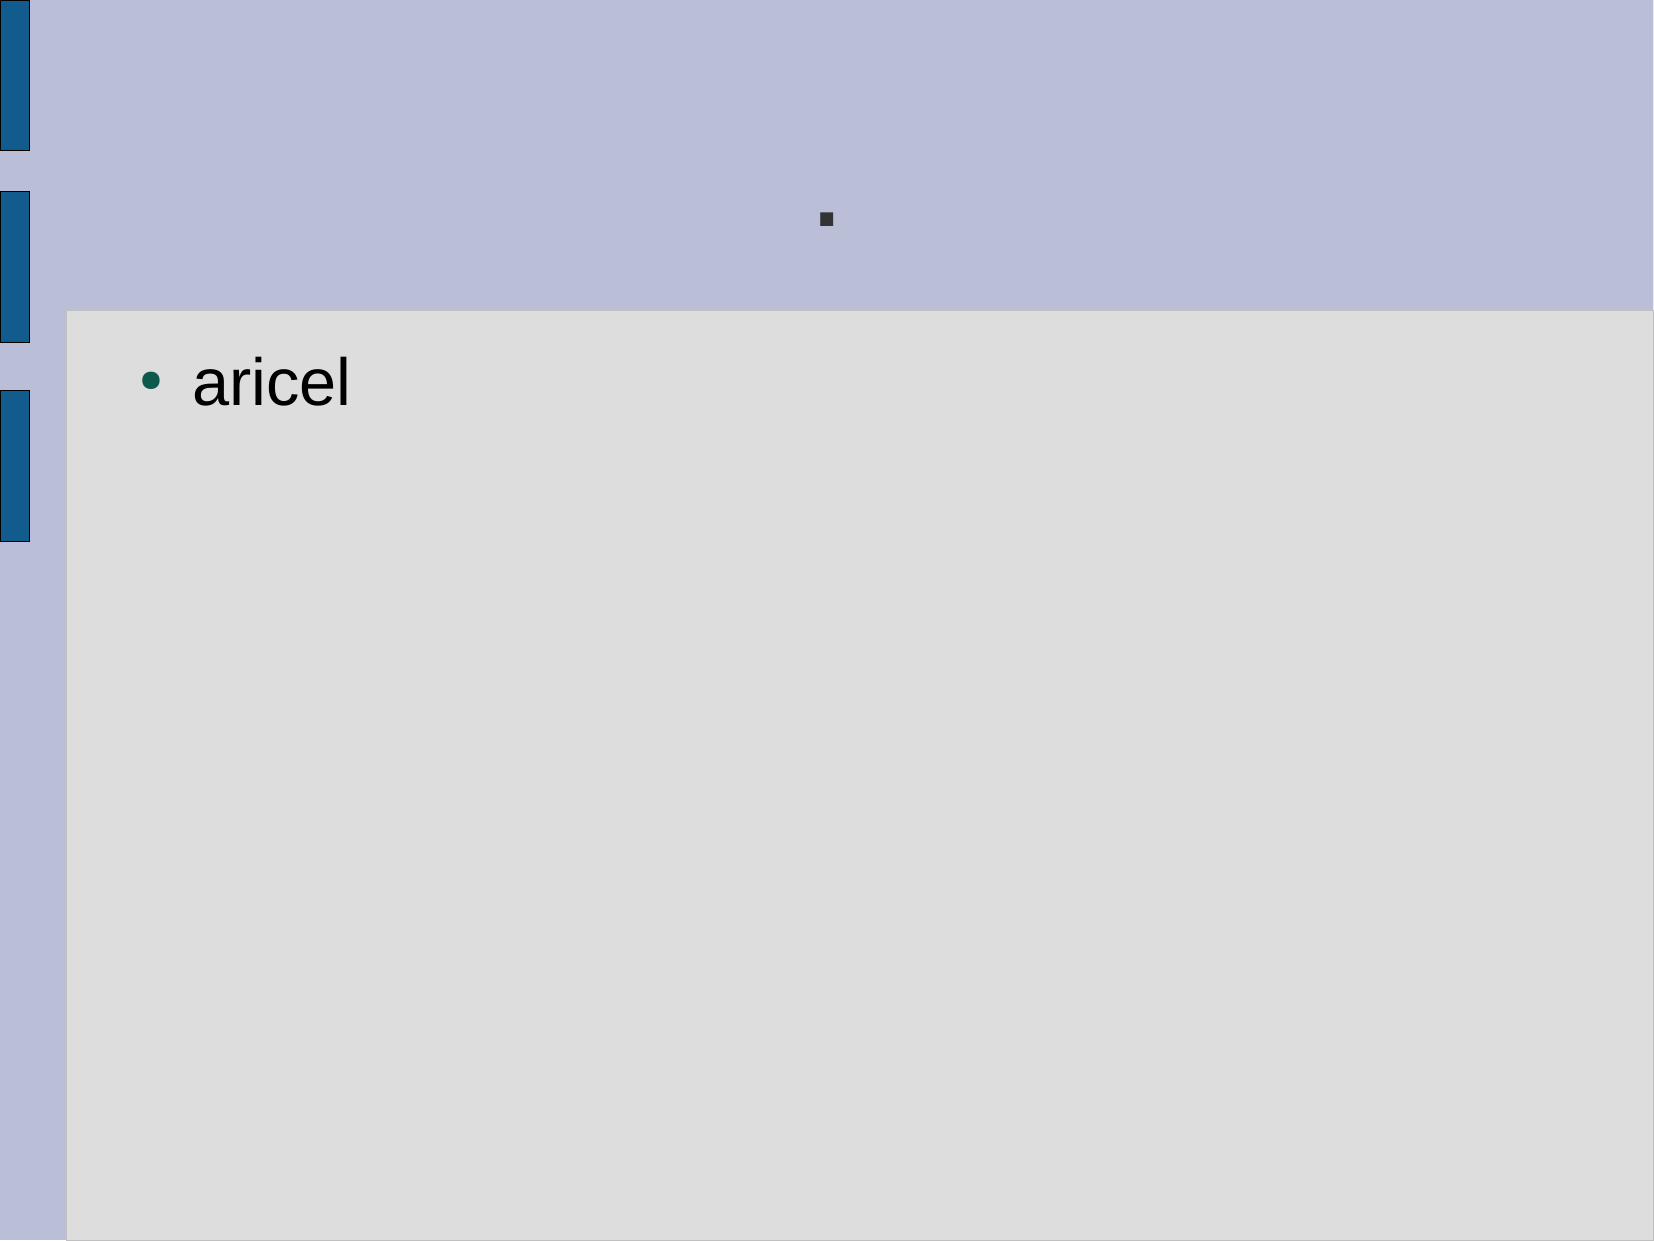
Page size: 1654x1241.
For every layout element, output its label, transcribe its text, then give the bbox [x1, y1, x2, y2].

list aricel [121, 344, 811, 1164]
title . [121, 91, 1534, 299]
